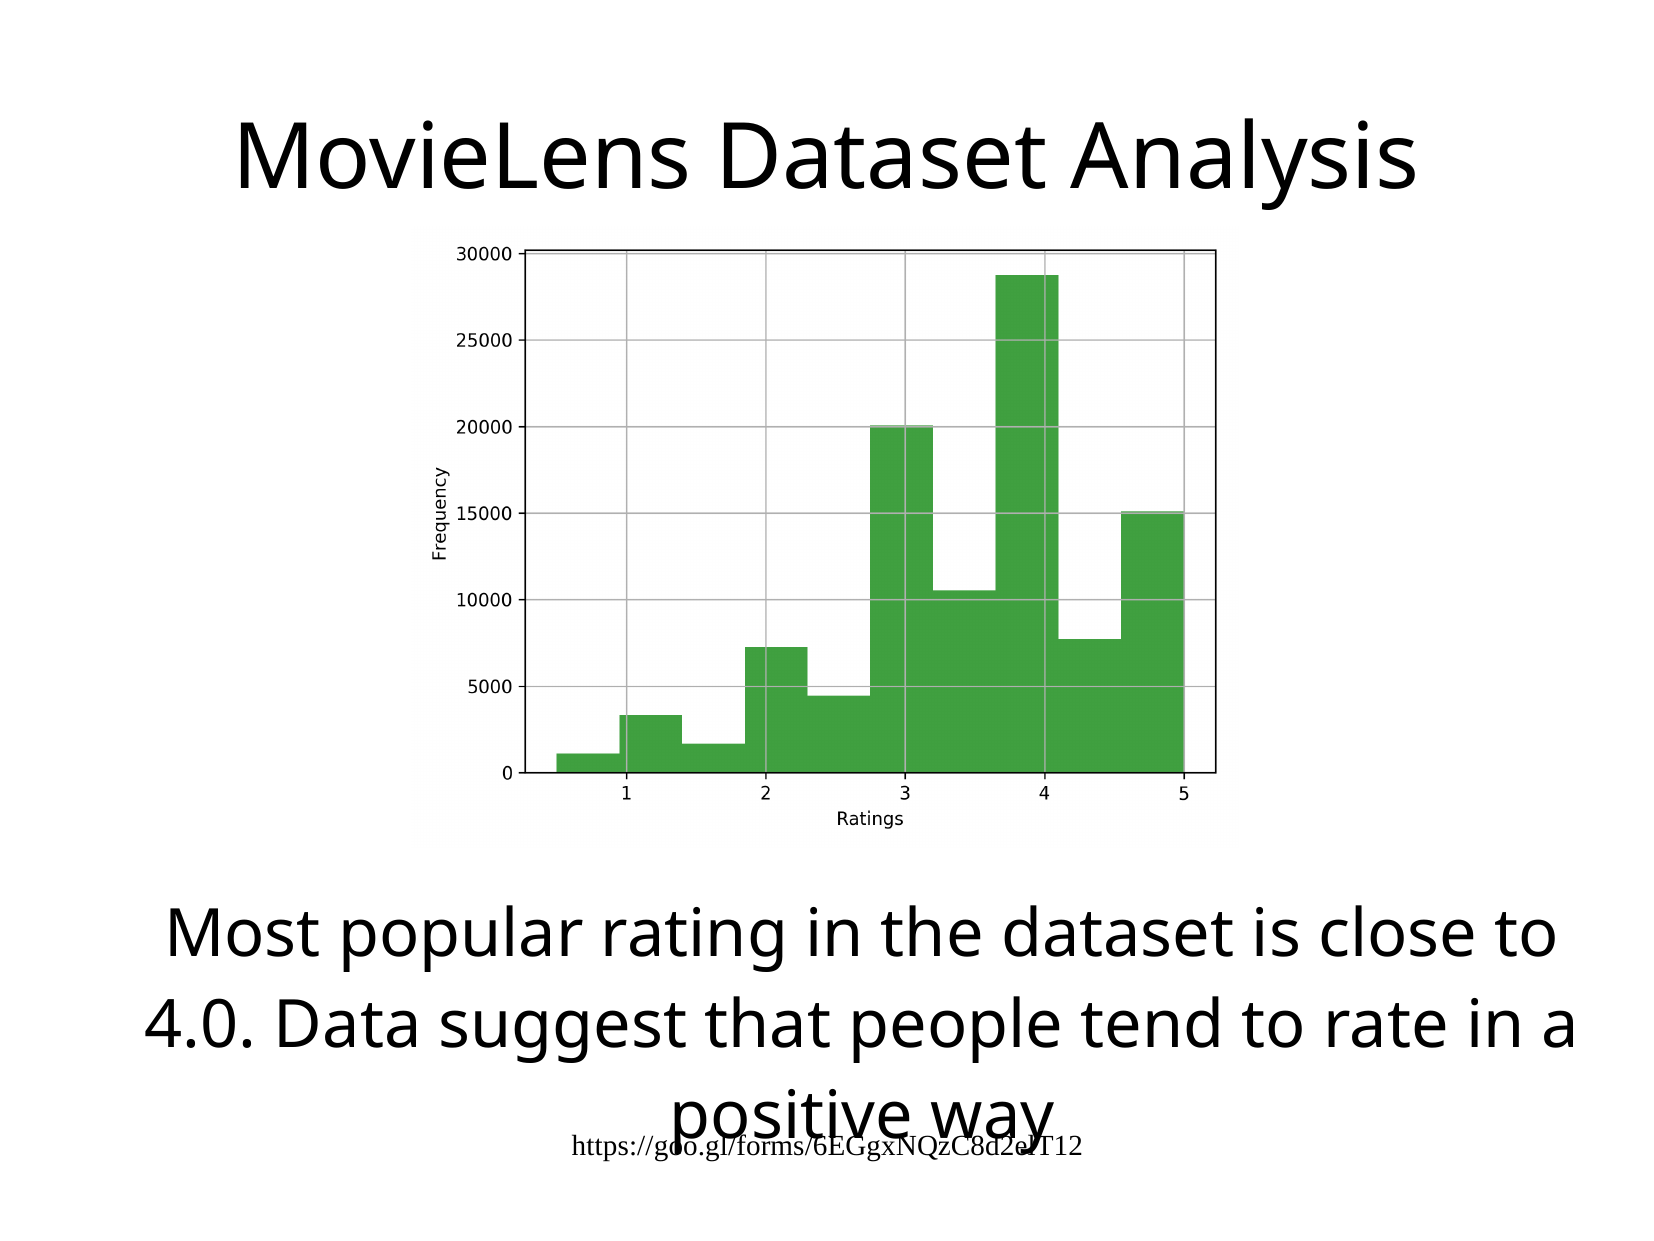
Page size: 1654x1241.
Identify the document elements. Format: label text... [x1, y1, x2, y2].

text_box Most popular rating in the dataset is close to 4.0. Data suggest that people tend to rate in a positive way [116, 878, 1609, 1043]
picture [411, 226, 1239, 848]
title MovieLens Dataset Analysis [82, 49, 1571, 257]
